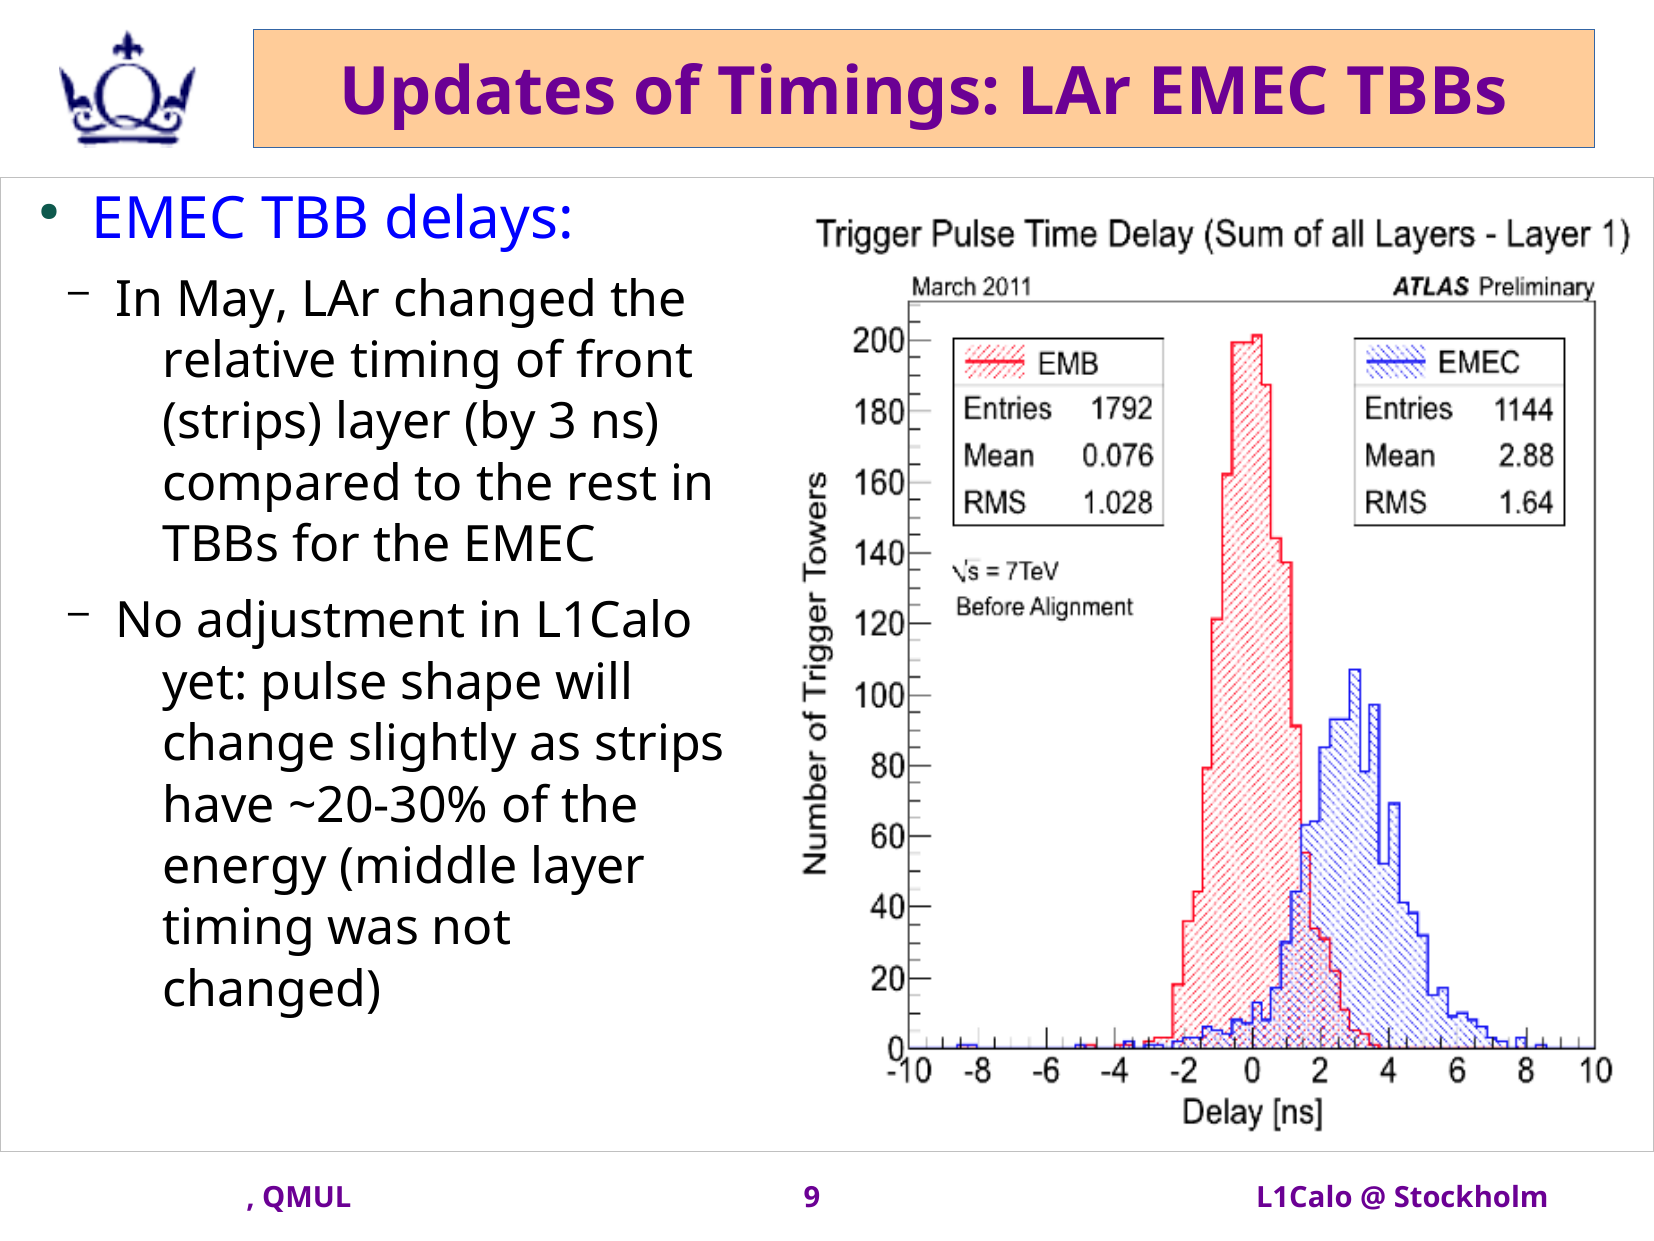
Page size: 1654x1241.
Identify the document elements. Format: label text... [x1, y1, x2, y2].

picture [59, 29, 200, 148]
title Updates of Timings: LAr EMEC TBBs [253, 29, 1595, 148]
list EMEC TBB delays: In May, LAr changed the relative timing of front (strips) layer (by 3 ns) compared to the rest in TBBs for the EMEC No adjustment in L1Calo yet: pulse shape will change slightly as strips have ~20-30% of the energy (middle layer timing was not changed) [20, 181, 727, 1149]
picture [781, 203, 1641, 1137]
